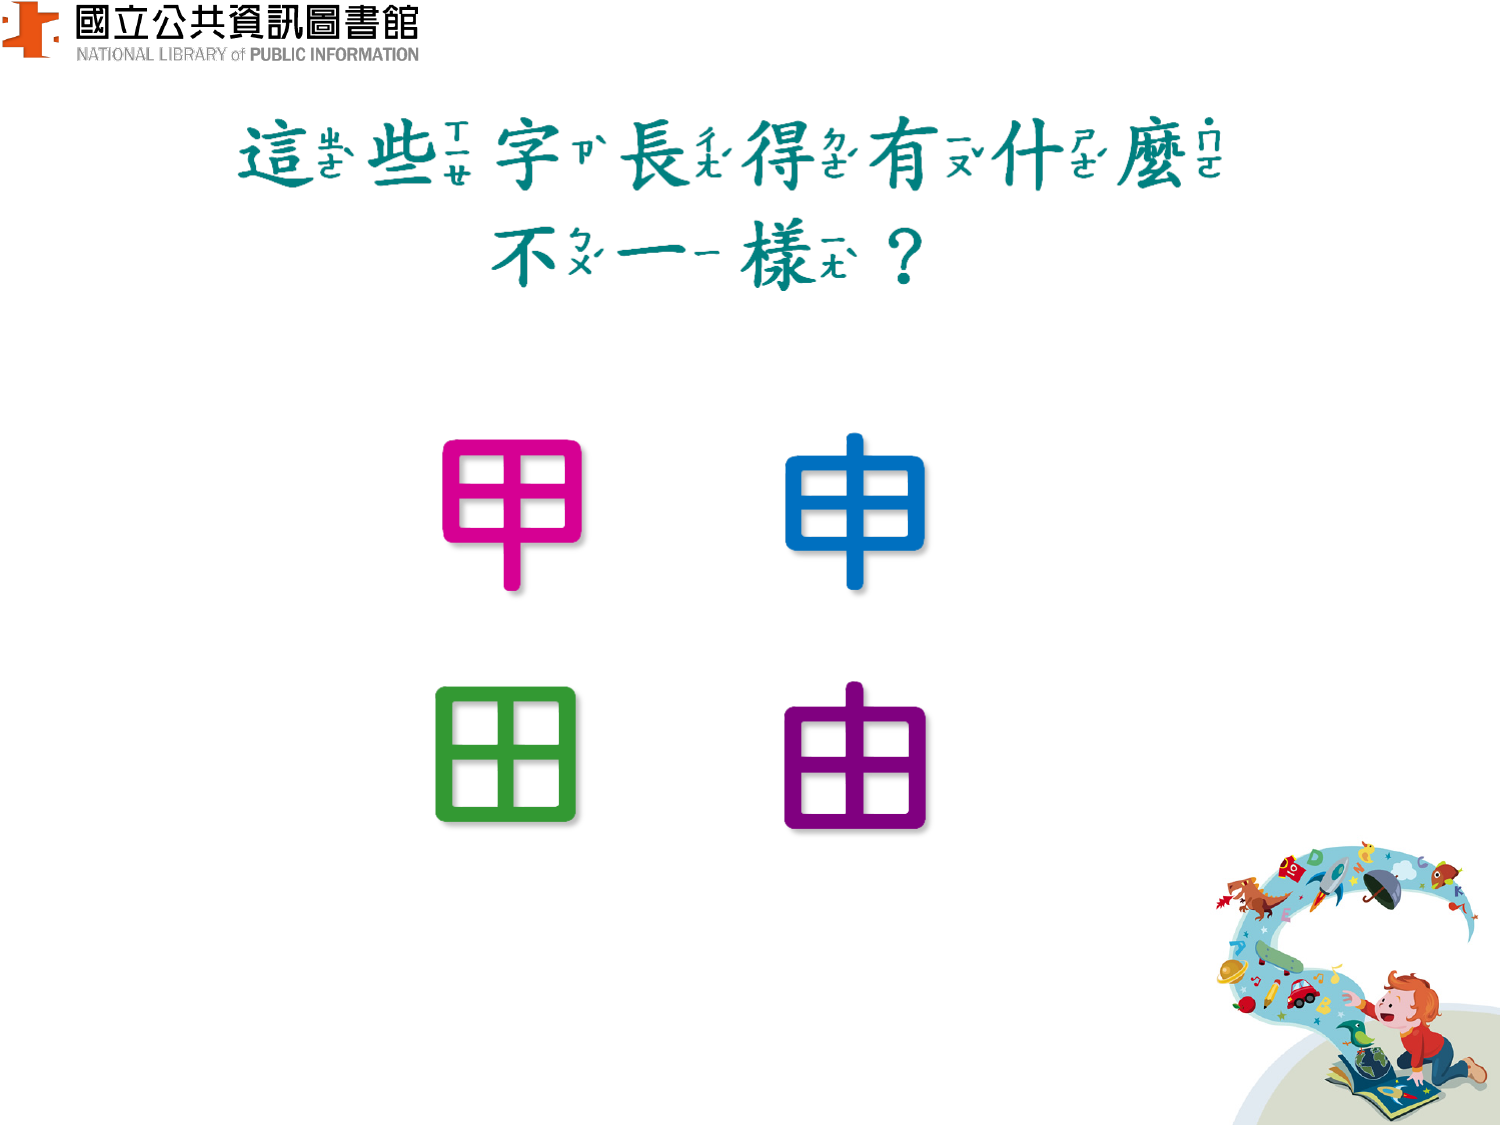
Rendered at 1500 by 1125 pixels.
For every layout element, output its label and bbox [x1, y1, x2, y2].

picture [318, 349, 1052, 864]
picture [1210, 835, 1500, 1125]
picture [59, 66, 1412, 293]
picture [0, 0, 420, 62]
